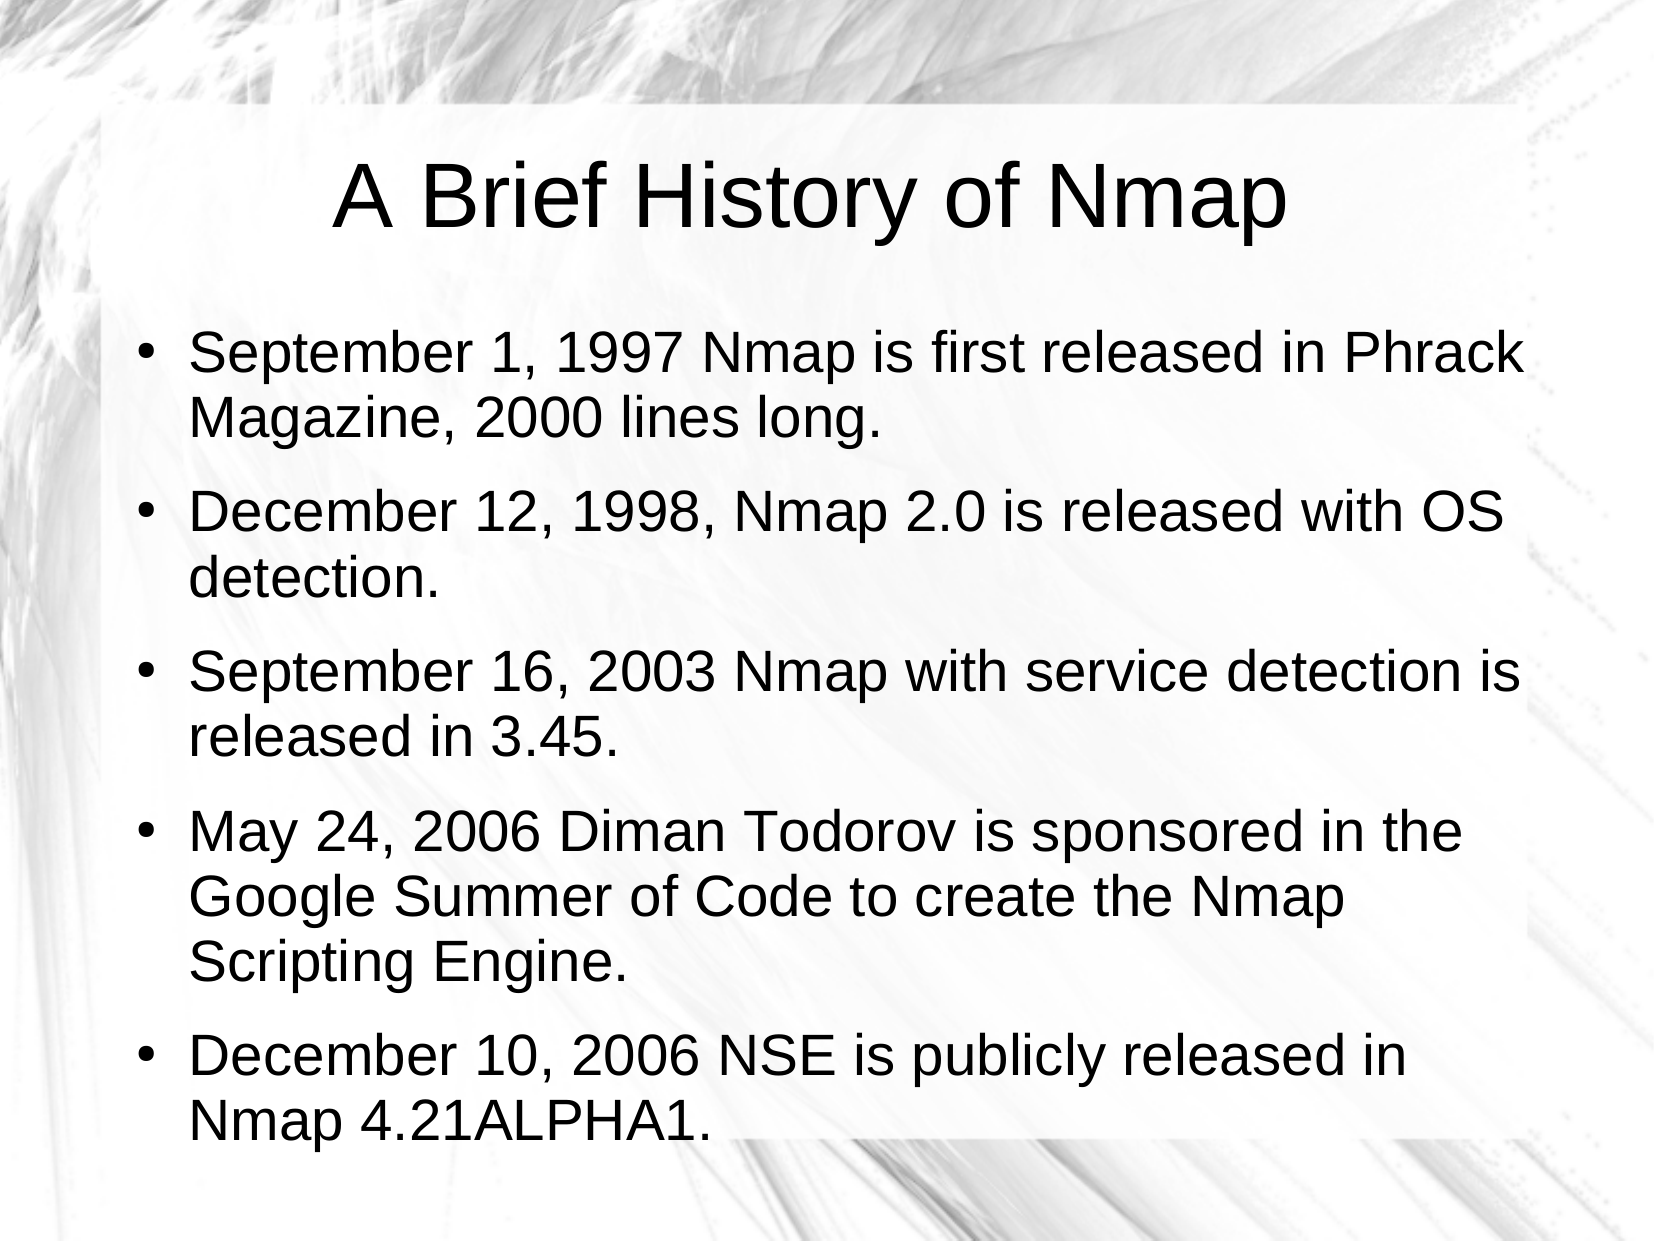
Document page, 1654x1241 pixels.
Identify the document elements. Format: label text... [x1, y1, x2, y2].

title A Brief History of Nmap [118, 112, 1506, 281]
list September 1, 1997 Nmap is first released in Phrack Magazine, 2000 lines long. December 12, 1998, Nmap 2.0 is released with OS detection. September 16, 2003 Nmap with service detection is released in 3.45. May 24, 2006 Diman Todorov is sponsored in the Google Summer of Code to create the Nmap Scripting Engine. December 10, 2006 NSE is publicly released in Nmap 4.21ALPHA1. [118, 319, 1571, 1236]
picture [0, 0, 1654, 1241]
